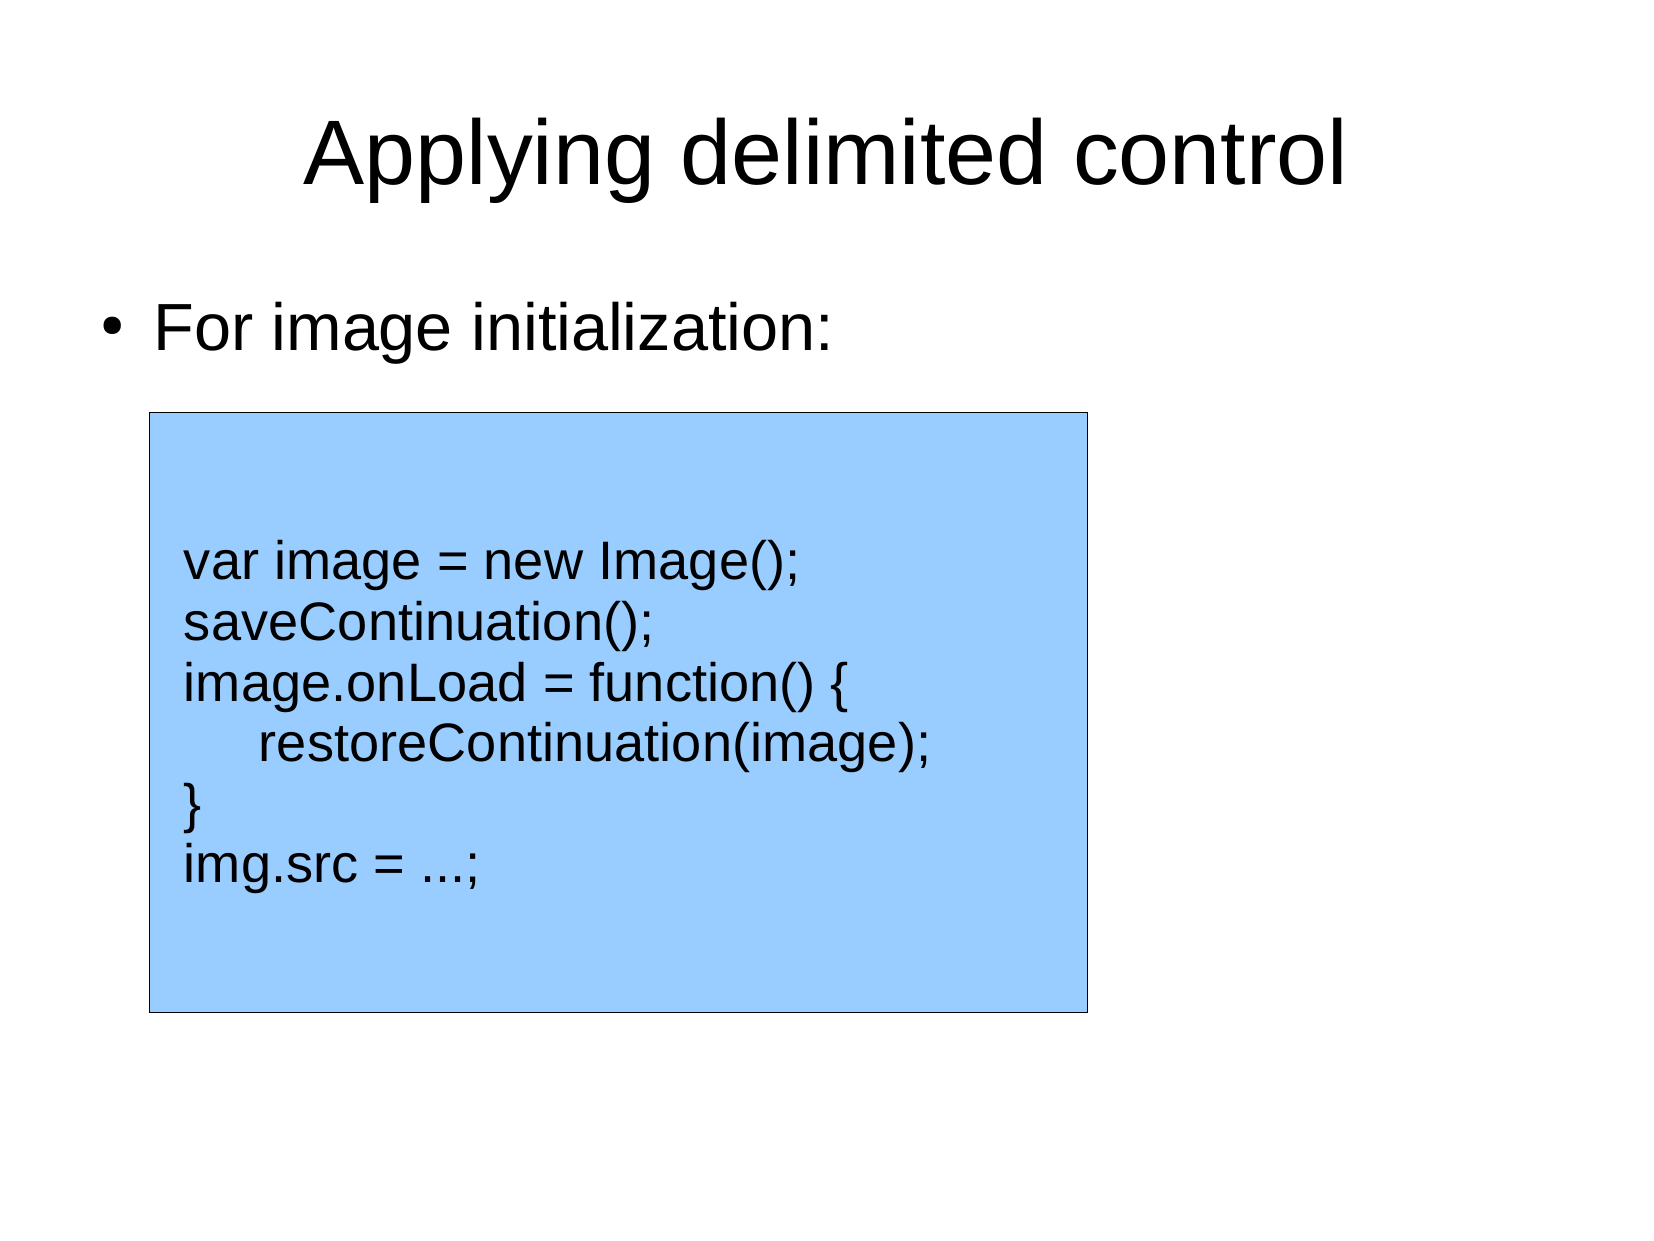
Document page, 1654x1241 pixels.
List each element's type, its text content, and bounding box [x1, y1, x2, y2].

text_box var image = new Image(); saveContinuation(); image.onLoad = function() { restoreContinuation(image); } img.src = ...; [149, 412, 1088, 1013]
title Applying delimited control [82, 56, 1571, 250]
list For image initialization: [82, 290, 1571, 1109]
